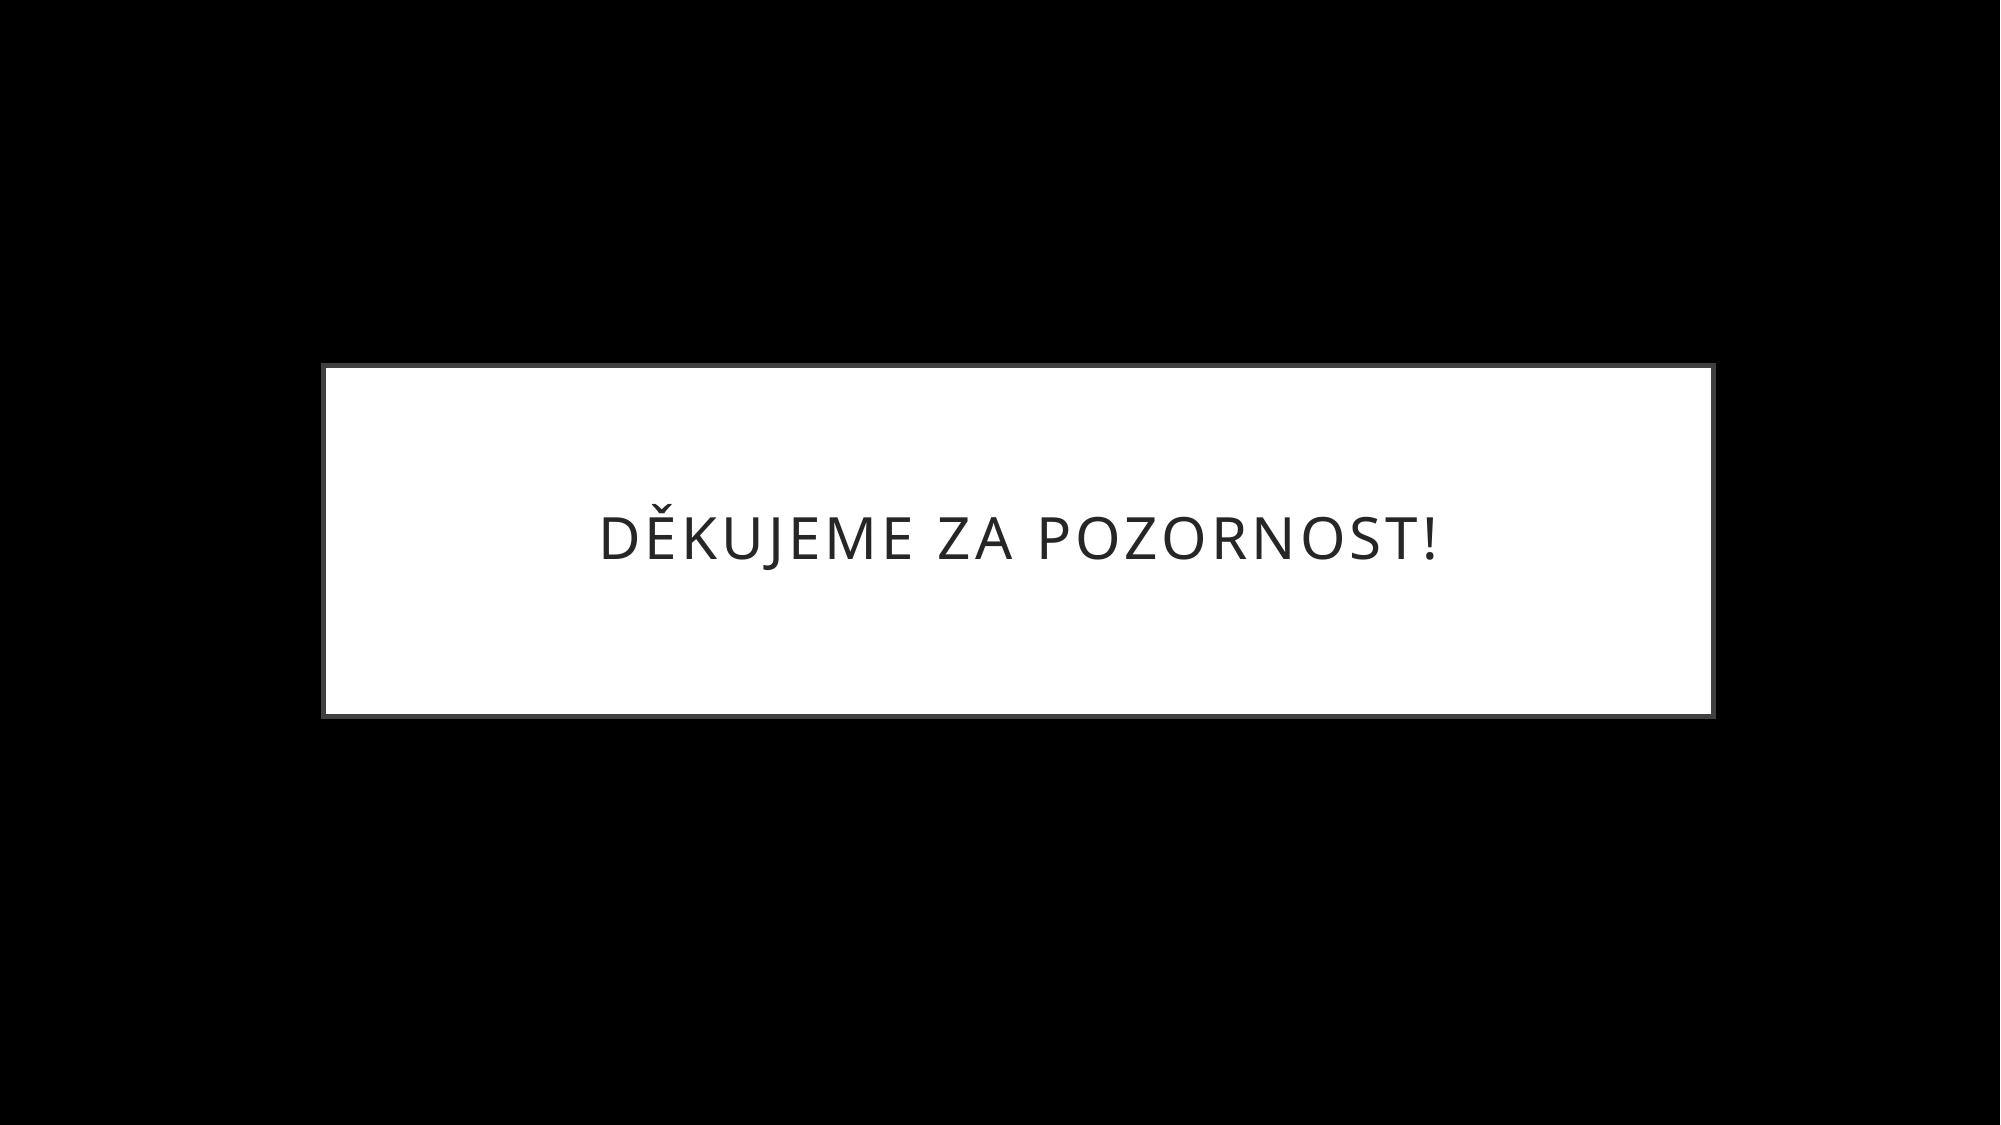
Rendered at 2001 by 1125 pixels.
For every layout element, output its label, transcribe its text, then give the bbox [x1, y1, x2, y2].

title Děkujeme za pozornost! [323, 365, 1714, 717]
